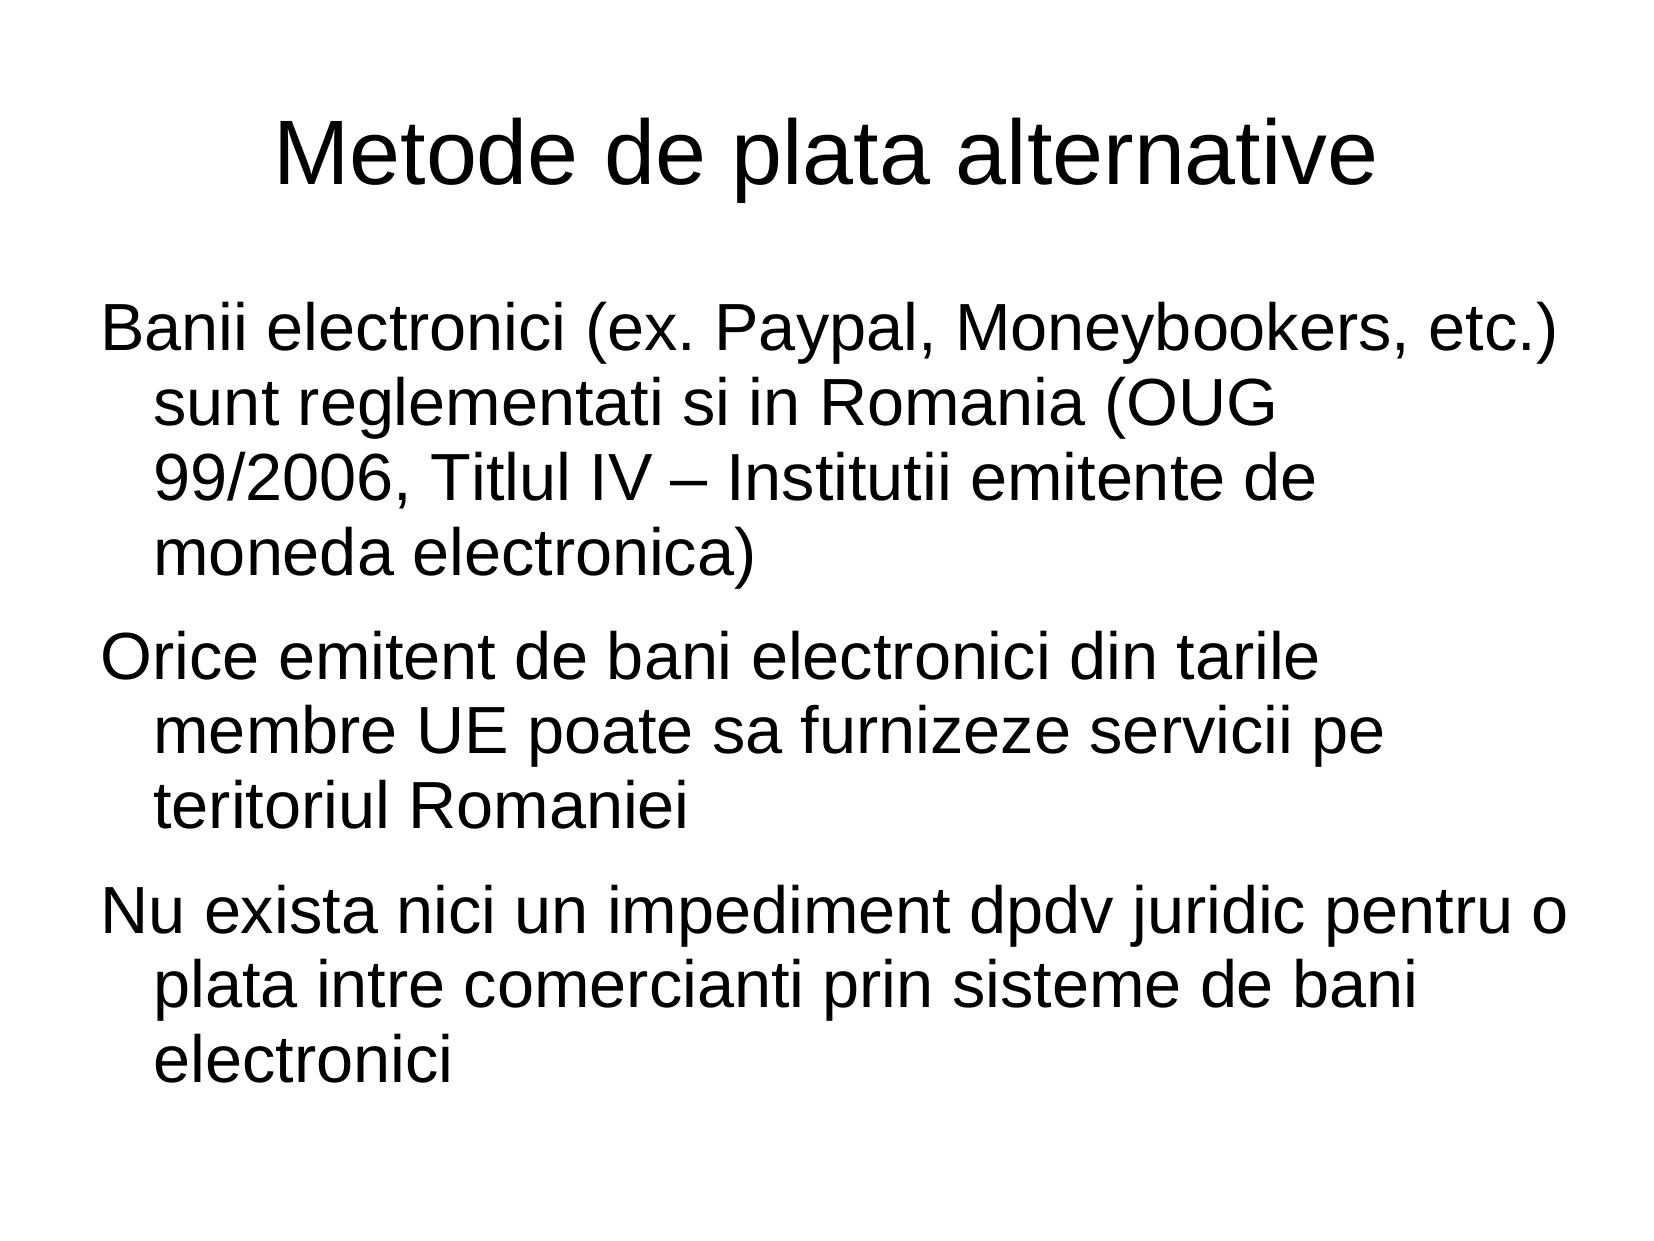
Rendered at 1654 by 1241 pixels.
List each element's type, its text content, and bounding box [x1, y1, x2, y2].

list Banii electronici (ex. Paypal, Moneybookers, etc.) sunt reglementati si in Romania (OUG 99/2006, Titlul IV – Institutii emitente de moneda electronica) Orice emitent de bani electronici din tarile membre UE poate sa furnizeze servicii pe teritoriul Romaniei Nu exista nici un impediment dpdv juridic pentru o plata intre comercianti prin sisteme de bani electronici [82, 290, 1571, 1109]
title Metode de plata alternative [82, 49, 1571, 257]
